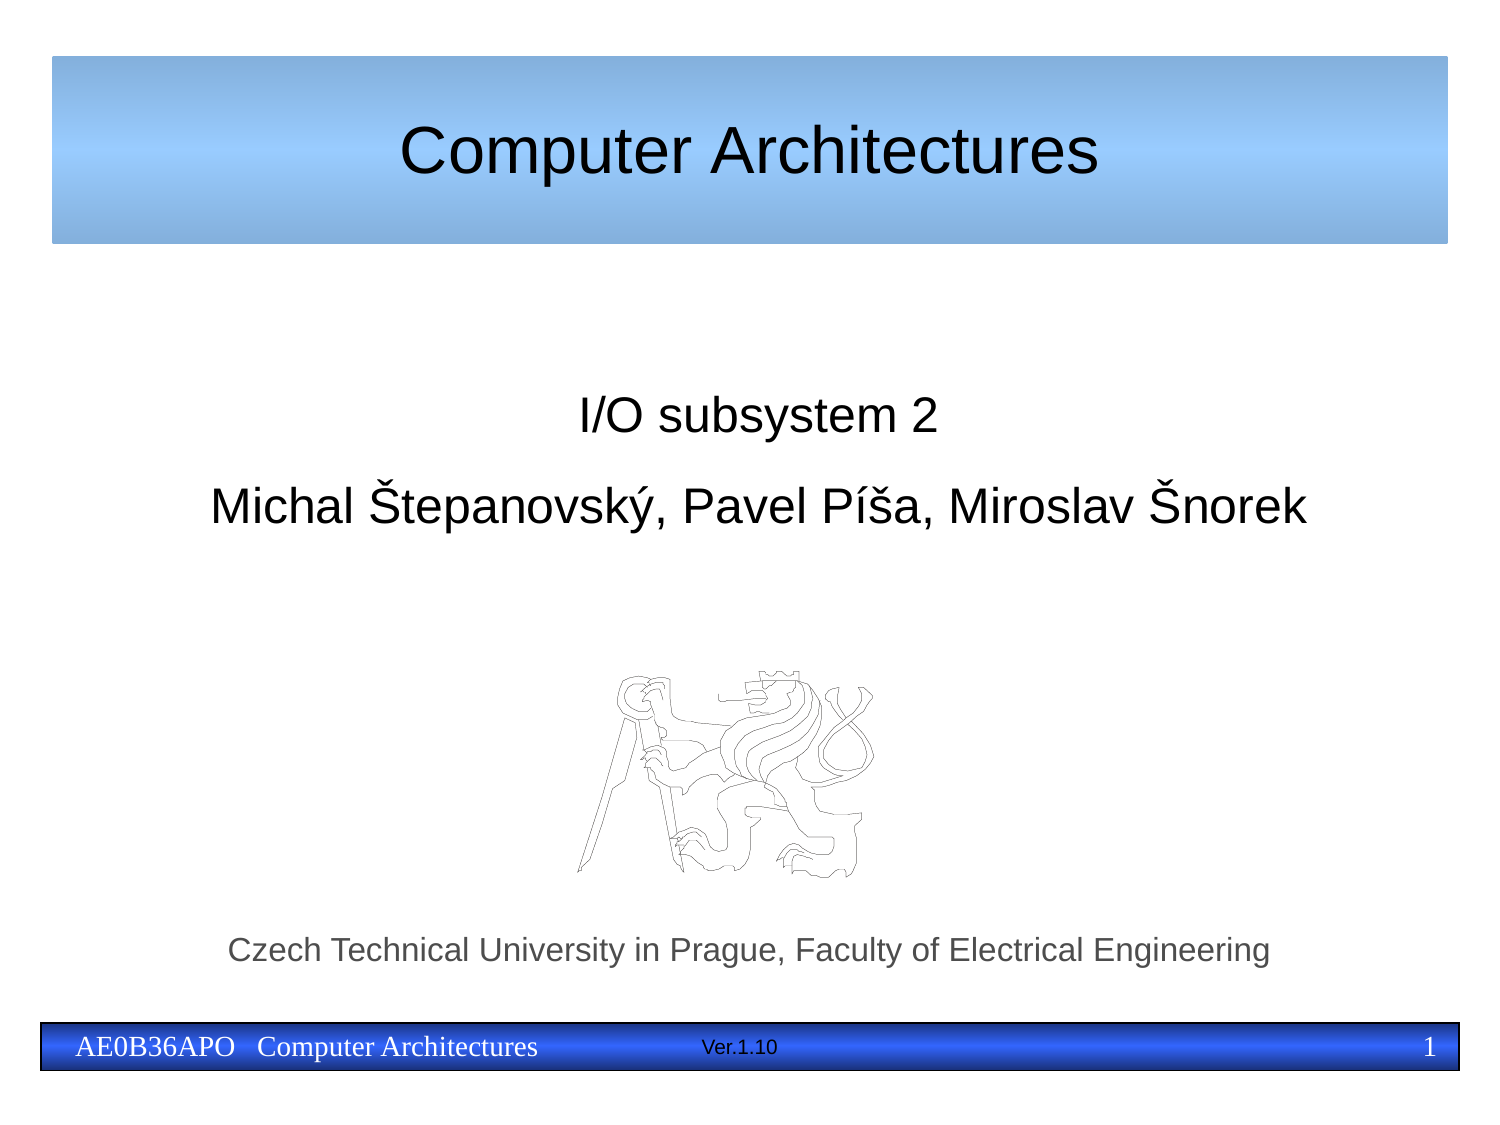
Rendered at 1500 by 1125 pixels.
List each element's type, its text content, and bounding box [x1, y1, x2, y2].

text_box I/O subsystem 2 Michal Štepanovský, Pavel Píša, Miroslav Šnorek [53, 374, 1447, 542]
chart [574, 668, 879, 884]
text_box Czech Technical University in Prague, Faculty of Electrical Engineering [199, 920, 1301, 977]
text_box Ver.1.10 [686, 1028, 805, 1065]
title Computer Architectures [52, 56, 1448, 244]
